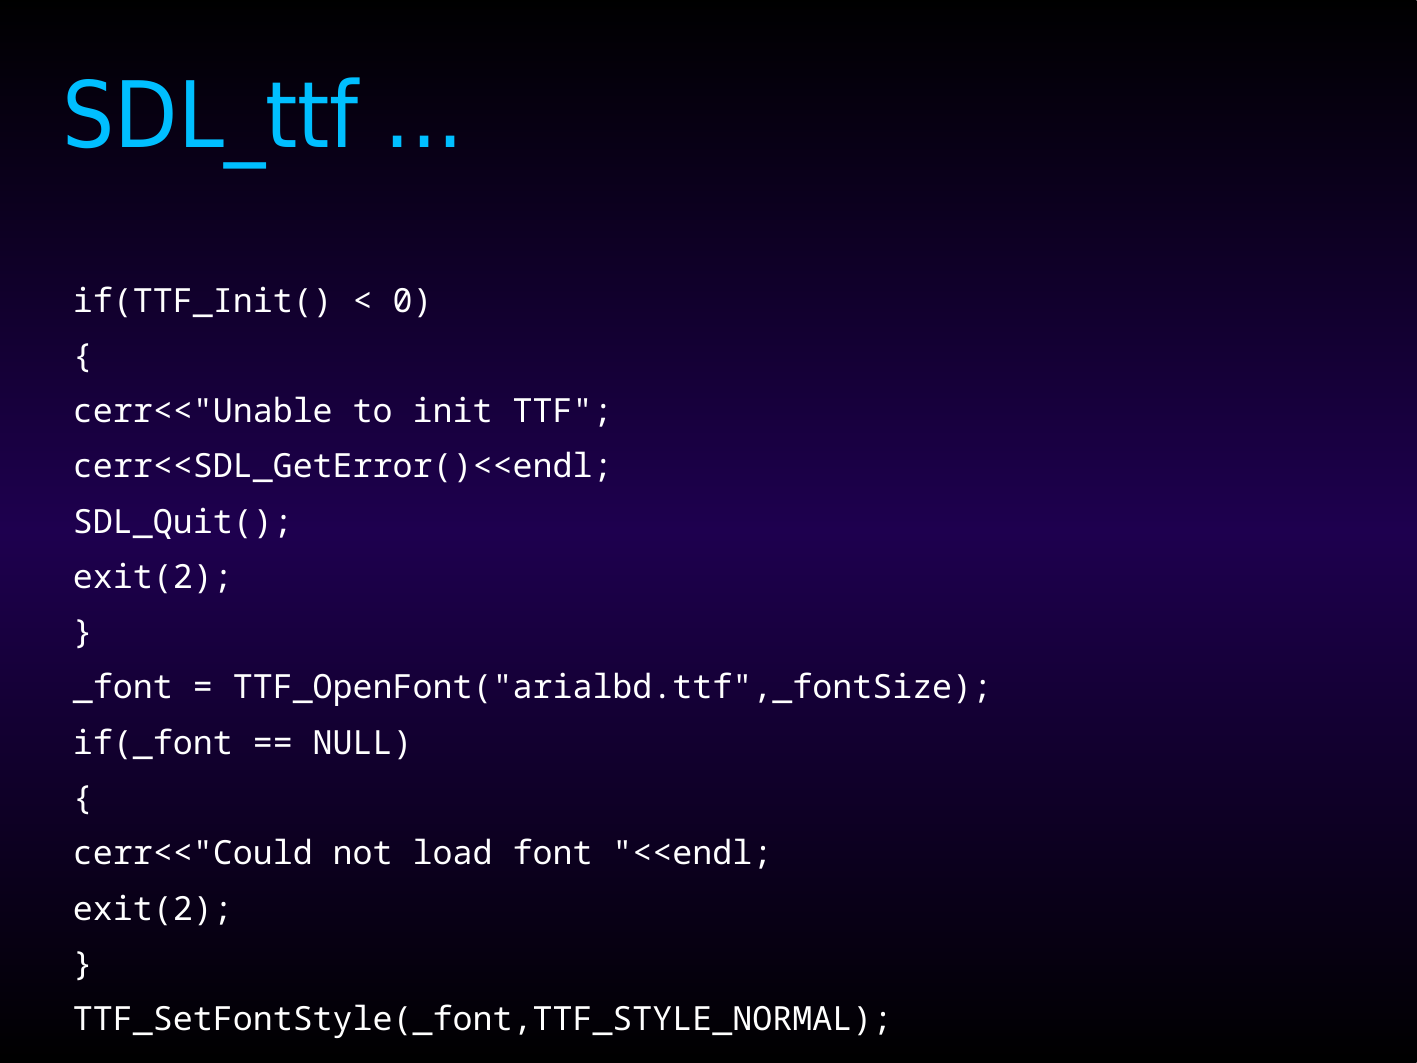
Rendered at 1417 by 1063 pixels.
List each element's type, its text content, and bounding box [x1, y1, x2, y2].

text_box if(TTF_Init() < 0) { cerr<<"Unable to init TTF"; cerr<<SDL_GetError()<<endl; SDL_Quit(); exit(2); } _font = TTF_OpenFont("arialbd.ttf",_fontSize); if(_font == NULL) { cerr<<"Could not load font "<<endl; exit(2); } TTF_SetFontStyle(_font,TTF_STYLE_NORMAL); [72, 267, 1344, 1063]
text_box SDL_ttf ... [62, 62, 1334, 170]
